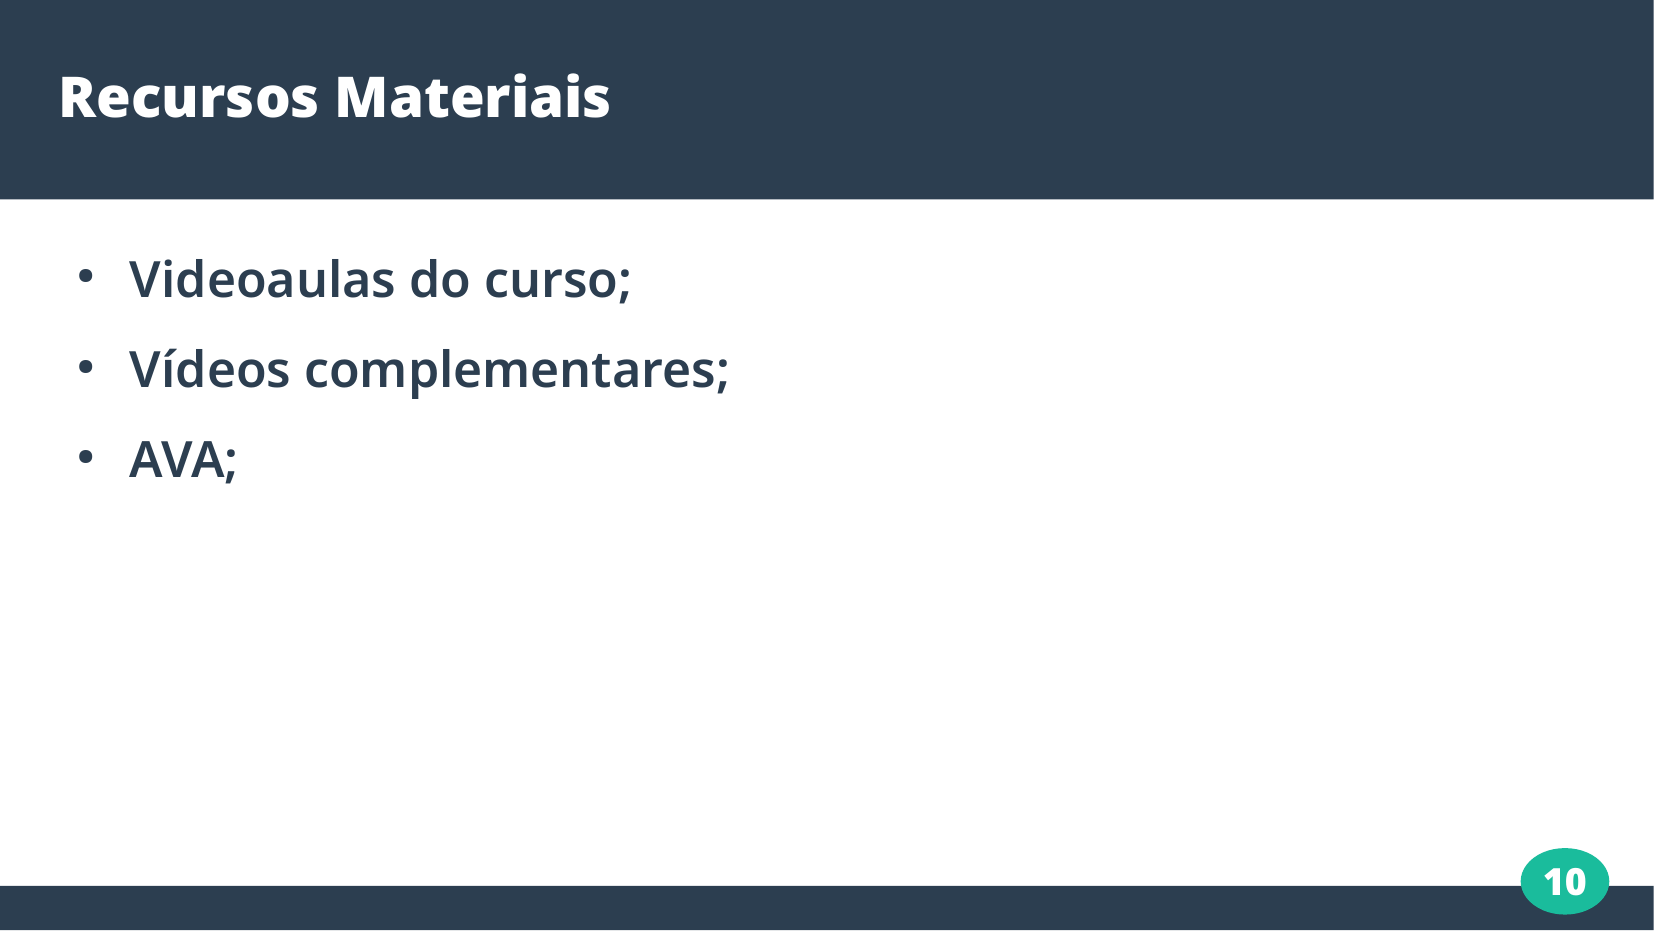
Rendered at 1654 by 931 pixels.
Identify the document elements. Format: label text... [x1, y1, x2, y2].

list Videoaulas do curso; Vídeos complementares; AVA; [59, 243, 1595, 864]
title Recursos Materiais [59, 37, 1595, 155]
